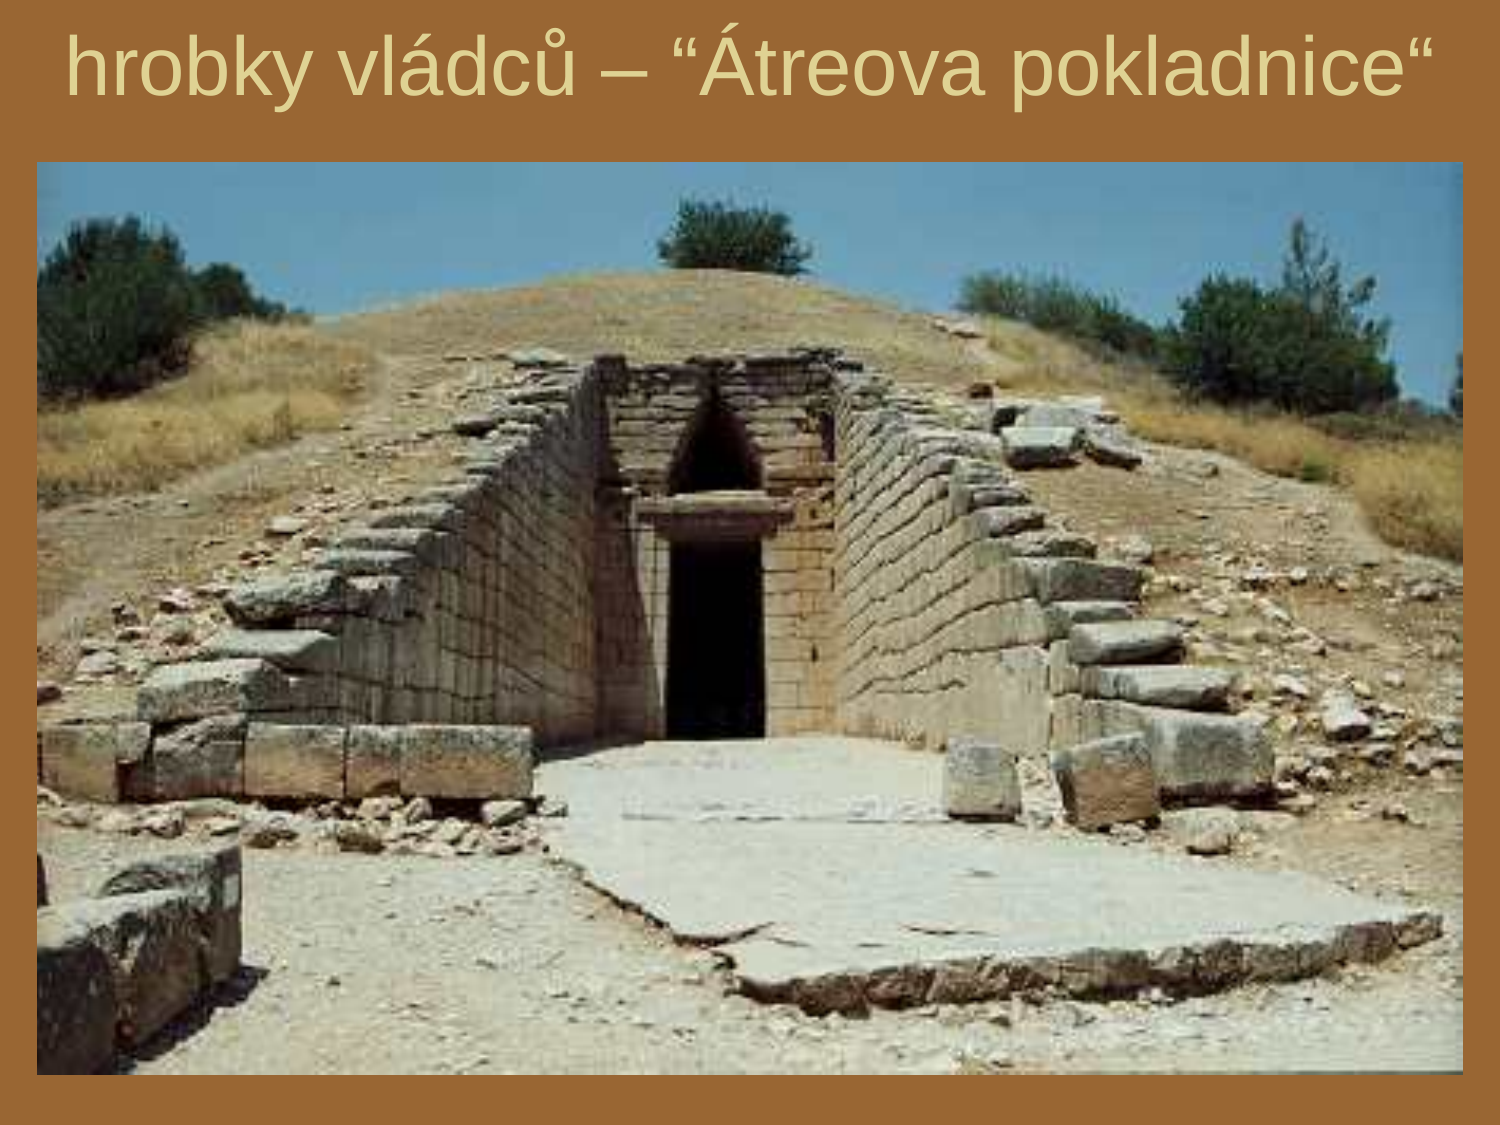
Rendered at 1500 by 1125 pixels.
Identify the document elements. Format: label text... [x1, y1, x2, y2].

title hrobky vládců – “Átreova pokladnice“ [0, 0, 1500, 125]
picture [37, 162, 1463, 1075]
